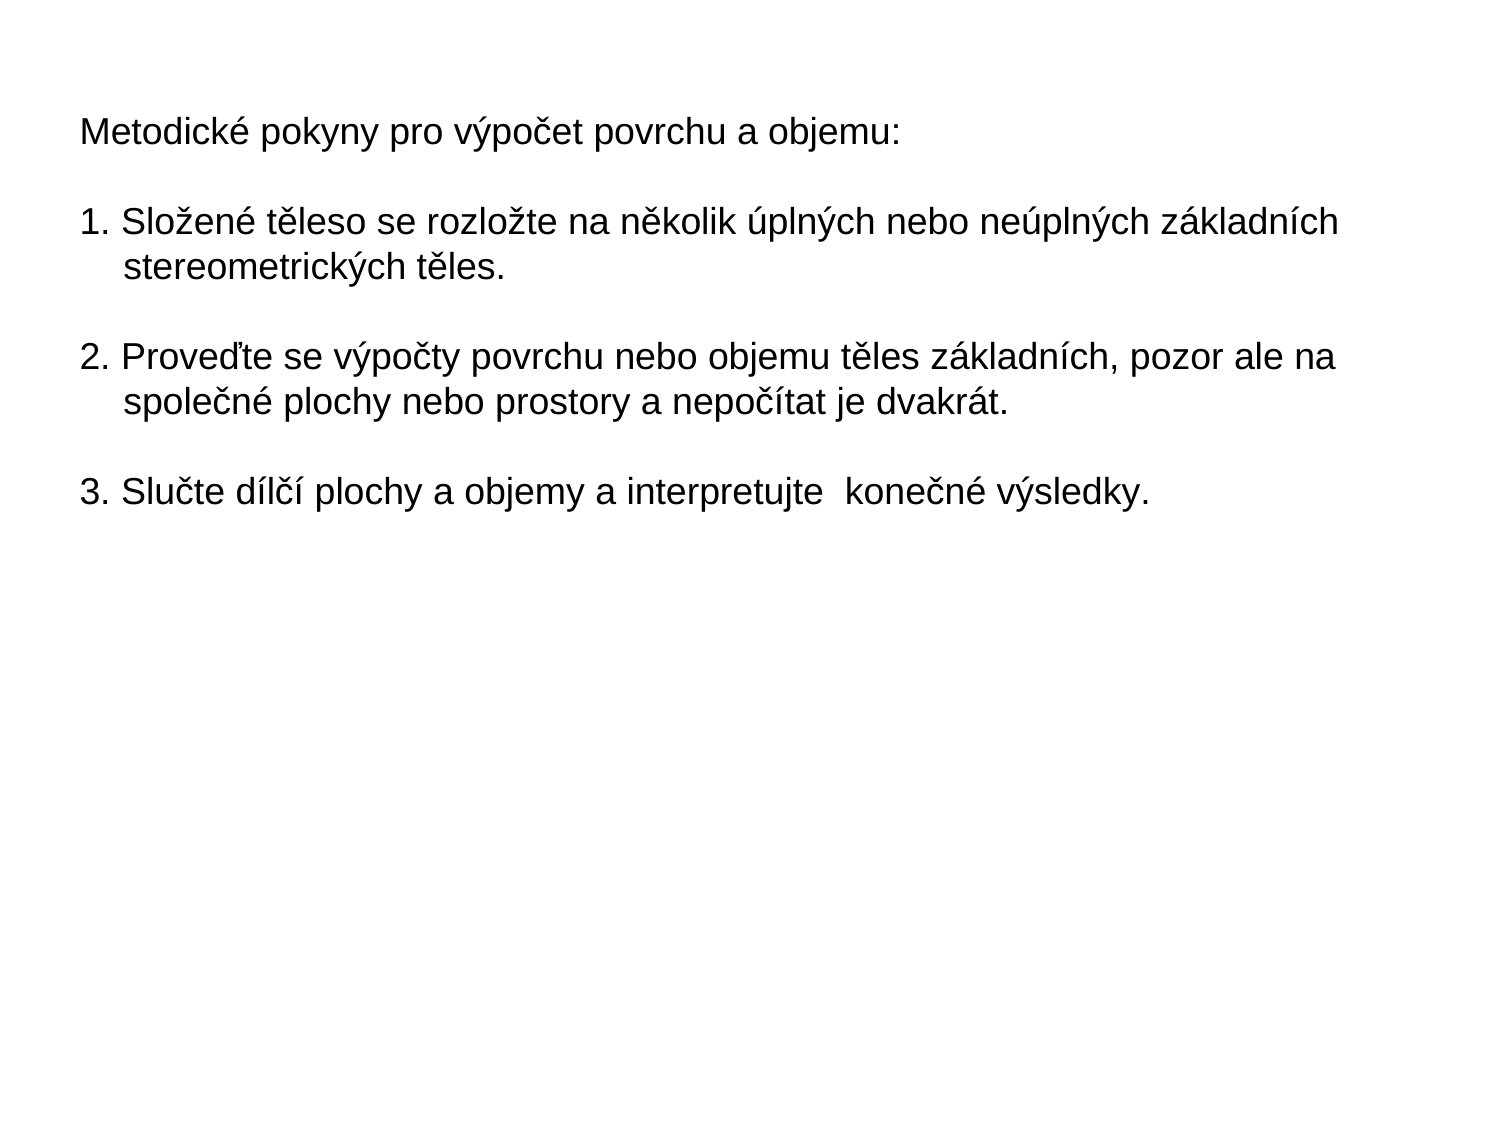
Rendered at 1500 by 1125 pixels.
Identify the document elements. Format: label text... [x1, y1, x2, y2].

text_box Metodické pokyny pro výpočet povrchu a objemu: 1. Složené těleso se rozložte na několik úplných nebo neúplných základních stereometrických těles. 2. Proveďte se výpočty povrchu nebo objemu těles základních, pozor ale na společné plochy nebo prostory a nepočítat je dvakrát. 3. Slučte dílčí plochy a objemy a interpretujte konečné výsledky. [64, 99, 1424, 589]
